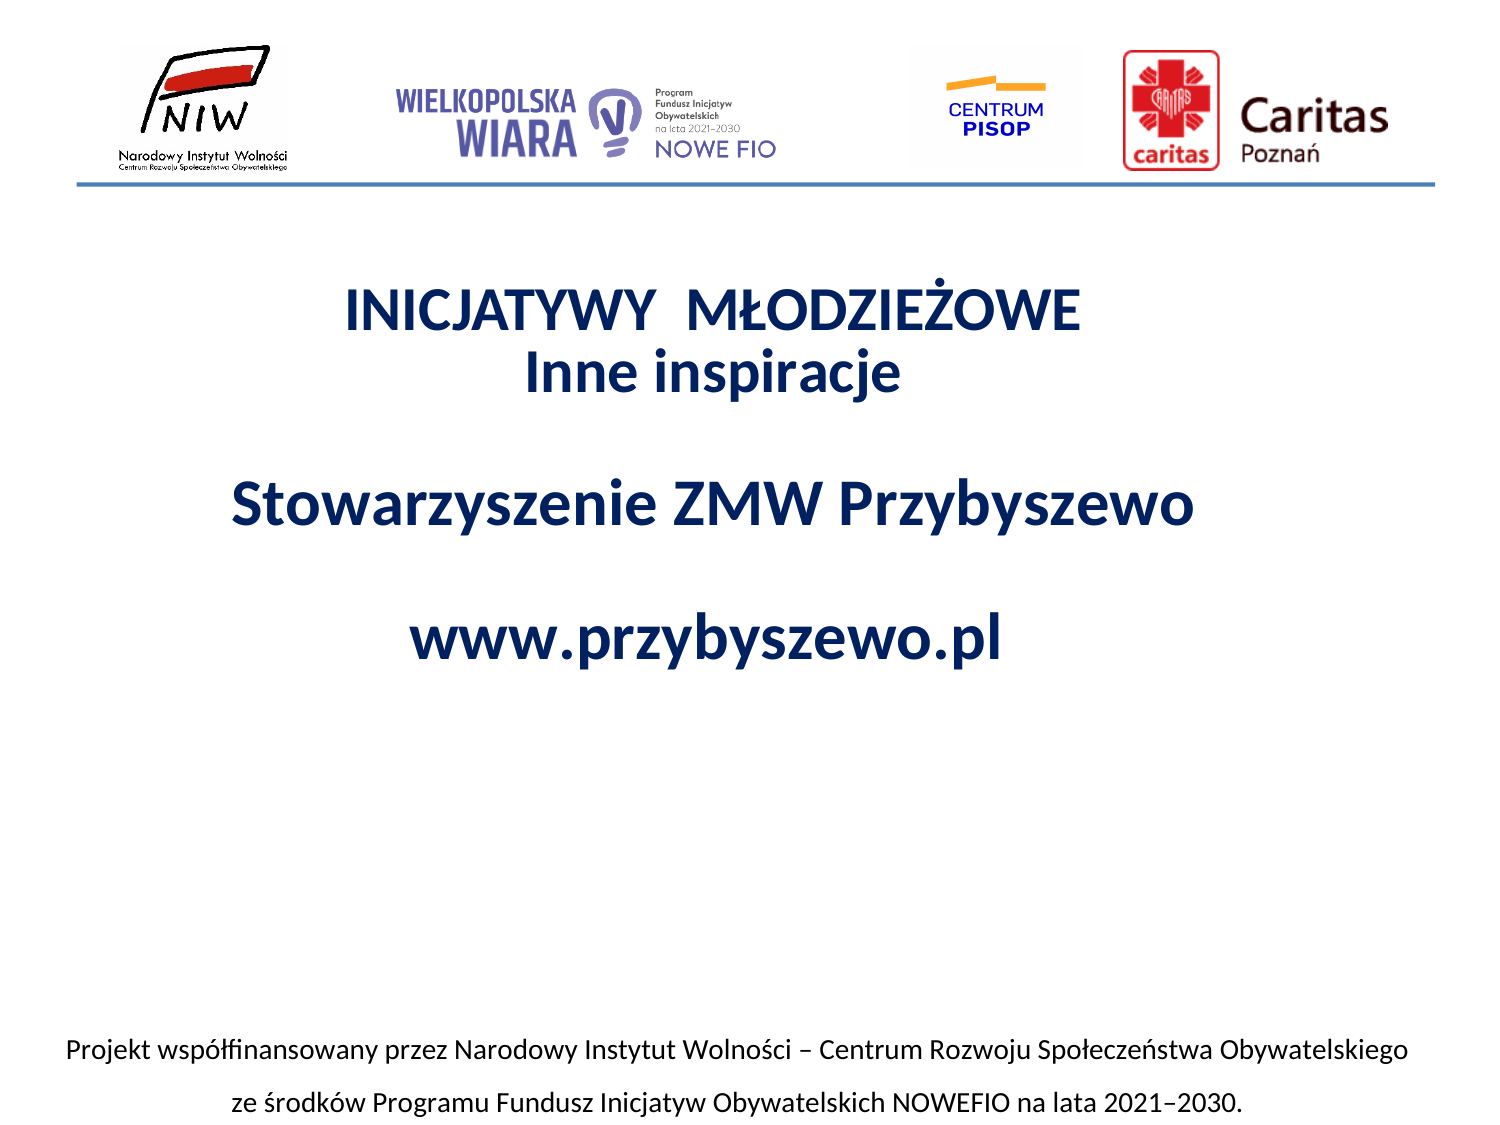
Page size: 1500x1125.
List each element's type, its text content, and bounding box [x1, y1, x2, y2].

text_box INICJATYWY MŁODZIEŻOWE Inne inspiracje Stowarzyszenie ZMW Przybyszewo www.przybyszewo.pl [48, 275, 1380, 1007]
